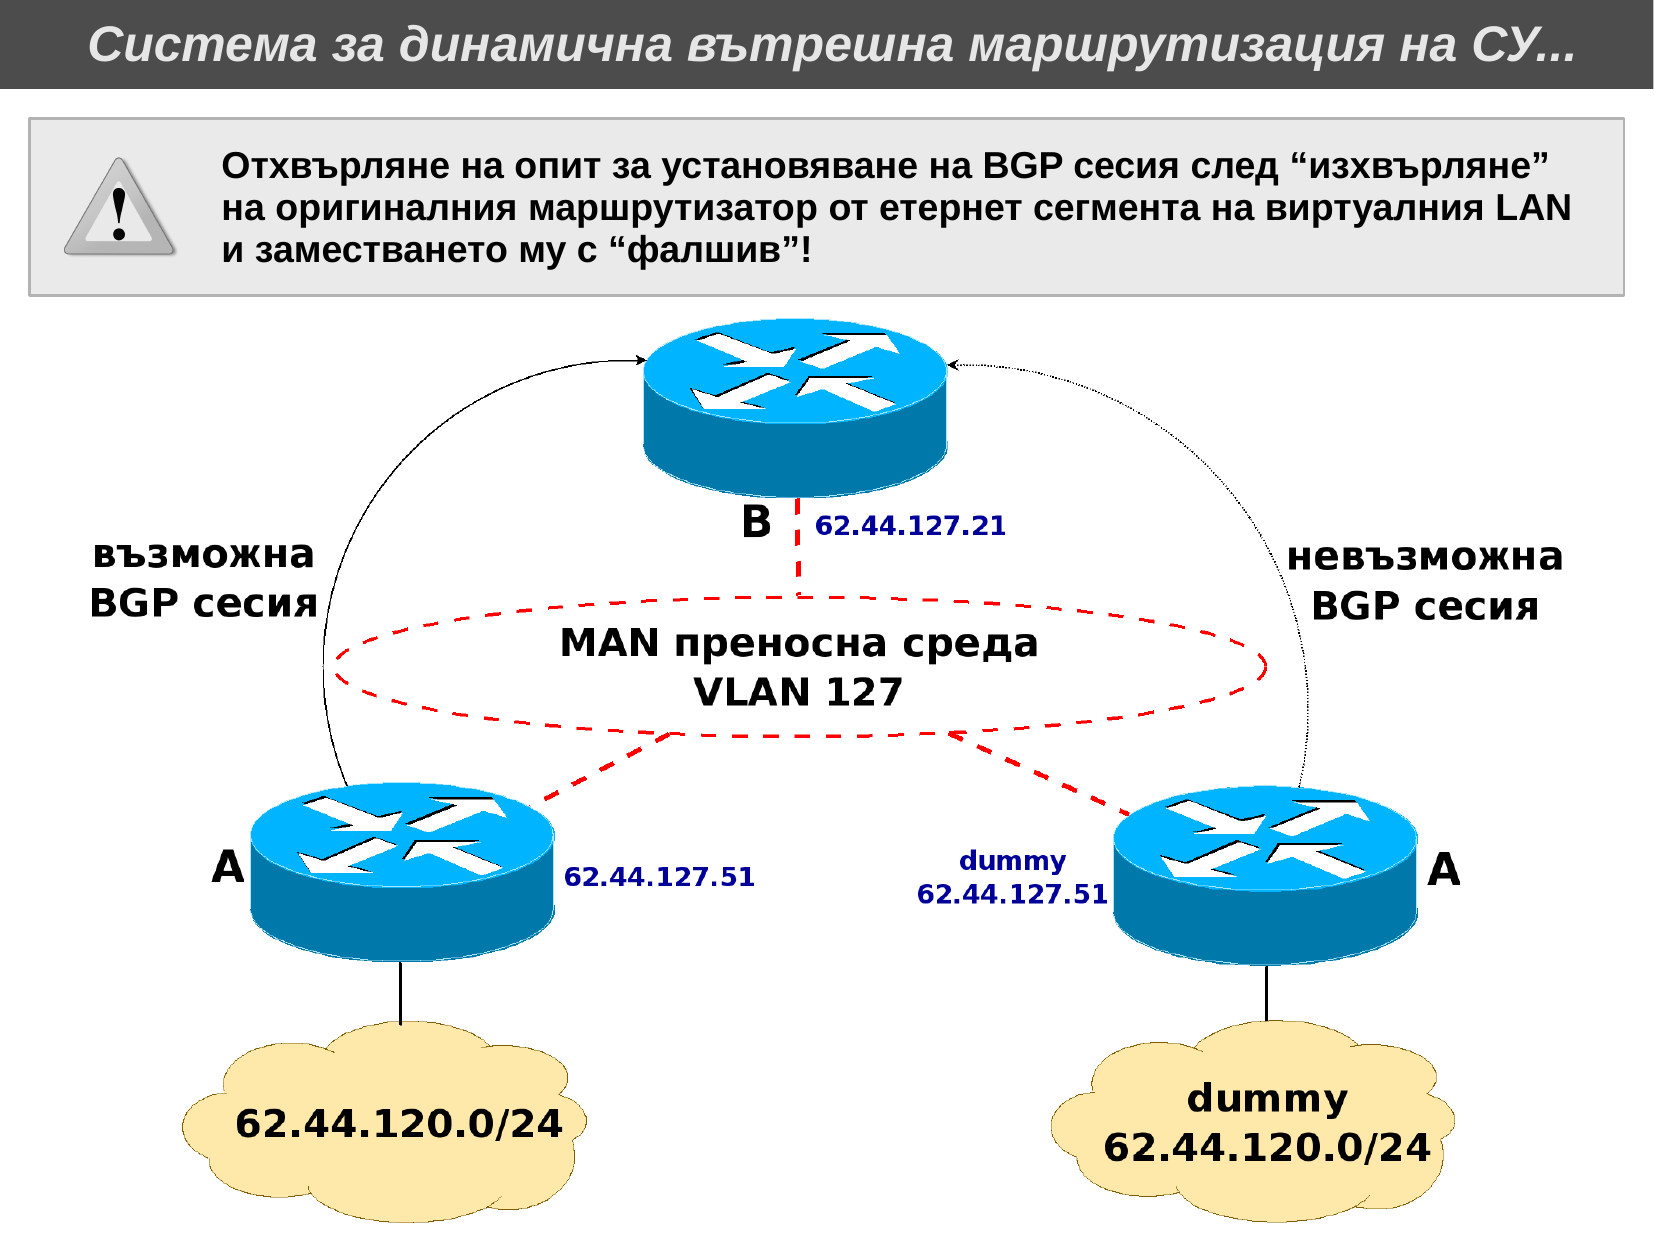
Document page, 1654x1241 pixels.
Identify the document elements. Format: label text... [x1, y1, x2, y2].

picture [799, 377, 893, 411]
picture [693, 374, 787, 408]
picture [88, 318, 1565, 1223]
text_box [29, 118, 1625, 296]
text_box Система за динамична вътрешна маршрутизация на СУ... [72, 9, 1593, 80]
text_box [0, 0, 1654, 89]
text_box Отхвърляне на опит за установяване на BGP сесия след “изхвърляне” на оригиналния маршрутизатор от етернет сегмента на виртуалния LAN и заместването му с “фалшив”! [206, 137, 1595, 279]
picture [699, 334, 794, 366]
picture [802, 334, 897, 368]
